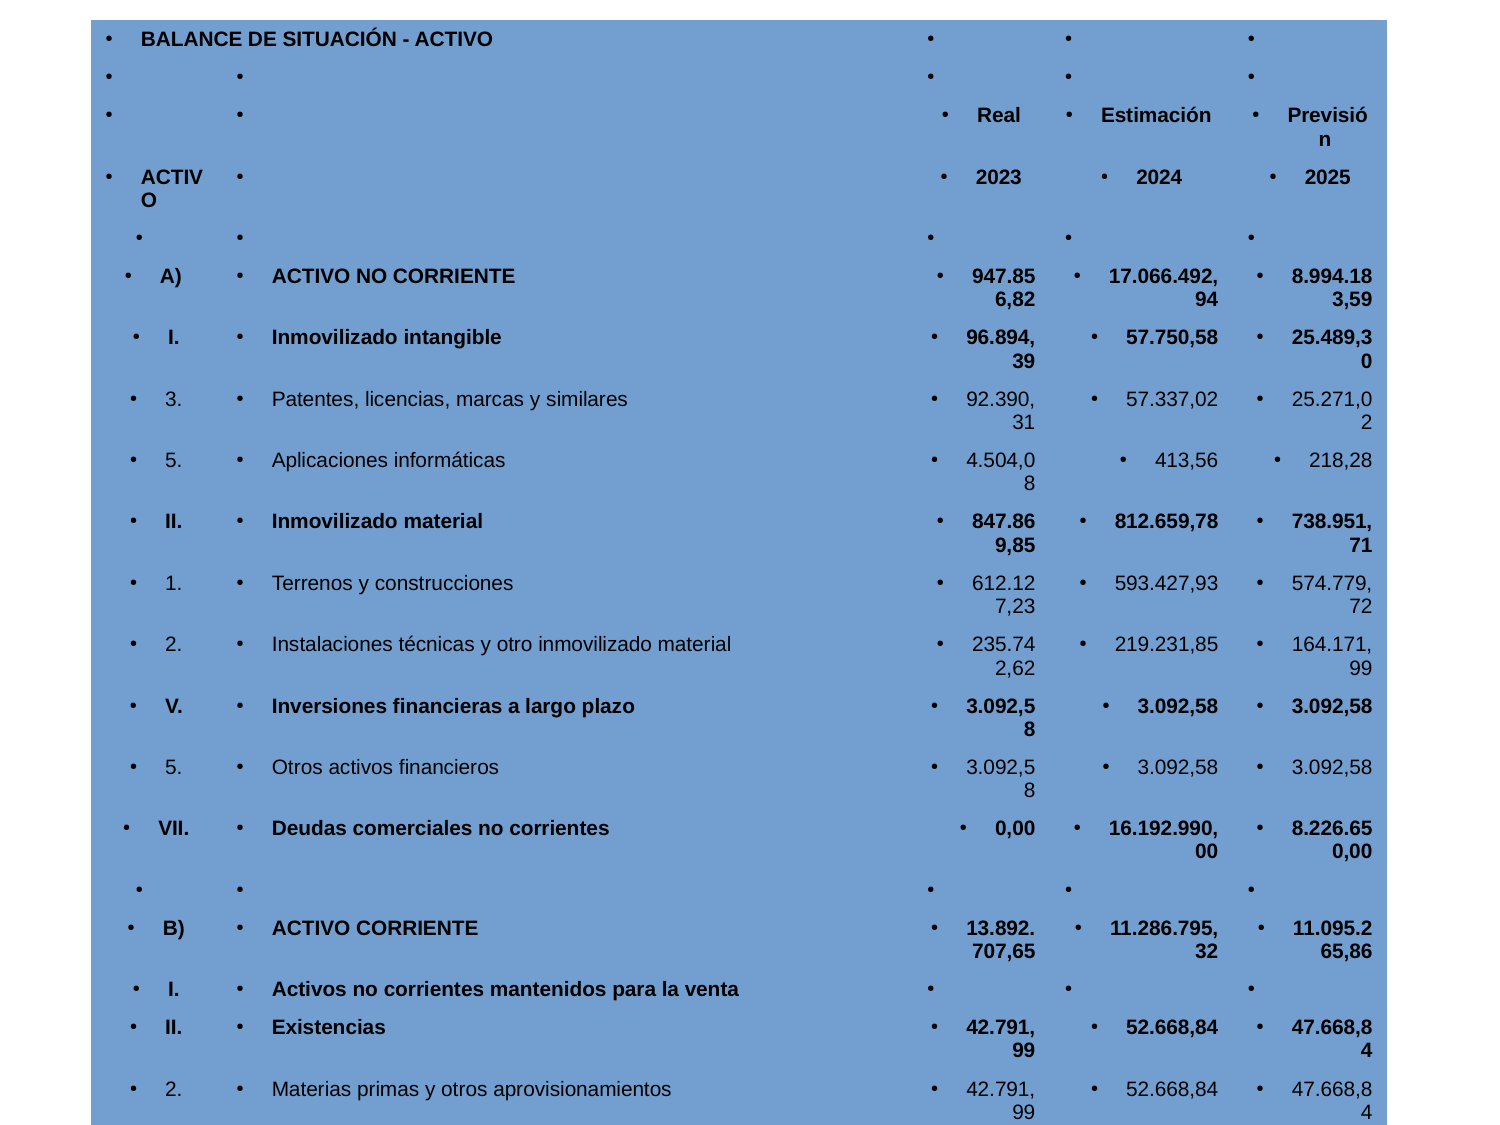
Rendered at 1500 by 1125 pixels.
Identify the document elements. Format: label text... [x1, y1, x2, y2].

table_cell ACTIVO CORRIENTE [222, 909, 912, 970]
table_cell 235.742,62 [912, 626, 1050, 687]
table_header BALANCE DE SITUACIÓN - ACTIVO [91, 20, 912, 58]
table_cell [1233, 970, 1387, 1008]
table_cell Patentes, licencias, marcas y similares [222, 380, 912, 441]
table_cell [91, 871, 222, 909]
table_cell 3.092,58 [1233, 687, 1387, 748]
table_cell 25.489,30 [1233, 319, 1387, 380]
table_cell 574.779,72 [1233, 564, 1387, 626]
table_cell Inversiones financieras a largo plazo [222, 687, 912, 748]
table_cell 3.092,58 [1233, 748, 1387, 810]
table_cell 2. [91, 1070, 222, 1125]
table_header [1050, 20, 1233, 58]
table_cell 1. [91, 564, 222, 626]
table_cell Previsión [1233, 97, 1387, 158]
table_cell 593.427,93 [1050, 564, 1233, 626]
table_cell I. [91, 970, 222, 1008]
table_cell [1233, 219, 1387, 257]
table_cell 47.668,84 [1233, 1008, 1387, 1070]
table_cell 219.231,85 [1050, 626, 1233, 687]
table_cell [912, 58, 1050, 97]
table_cell 3.092,58 [912, 748, 1050, 810]
table_cell [222, 871, 912, 909]
table_cell [91, 58, 222, 97]
table_cell Inmovilizado material [222, 503, 912, 564]
table_cell [912, 219, 1050, 257]
table_cell 13.892.707,65 [912, 909, 1050, 970]
table_cell II. [91, 503, 222, 564]
table_cell 5. [91, 748, 222, 810]
table_cell 52.668,84 [1050, 1008, 1233, 1070]
table_cell 3.092,58 [1050, 687, 1233, 748]
table_cell Estimación [1050, 97, 1233, 158]
table_cell 2024 [1050, 158, 1233, 219]
table_cell Deudas comerciales no corrientes [222, 810, 912, 871]
table_cell 2025 [1233, 158, 1387, 219]
table_header [912, 20, 1050, 58]
table_cell 42.791,99 [912, 1008, 1050, 1070]
table_cell [1050, 970, 1233, 1008]
table_cell Terrenos y construcciones [222, 564, 912, 626]
table_cell Aplicaciones informáticas [222, 441, 912, 503]
table_cell 8.994.183,59 [1233, 257, 1387, 319]
table_cell VII. [91, 810, 222, 871]
table_cell 738.951,71 [1233, 503, 1387, 564]
table_cell A) [91, 257, 222, 319]
table_cell 42.791,99 [912, 1070, 1050, 1125]
table_cell II. [91, 1008, 222, 1070]
table_cell [912, 871, 1050, 909]
table_cell 413,56 [1050, 441, 1233, 503]
table_cell ACTIVO [91, 158, 222, 219]
table_cell Activos no corrientes mantenidos para la venta [222, 970, 912, 1008]
table_cell 218,28 [1233, 441, 1387, 503]
table_cell [222, 158, 912, 219]
table_cell [222, 97, 912, 158]
table_cell [91, 219, 222, 257]
table_cell [222, 219, 912, 257]
table_cell [1050, 219, 1233, 257]
table_cell 3. [91, 380, 222, 441]
table_cell 47.668,84 [1233, 1070, 1387, 1125]
table_cell 11.095.265,86 [1233, 909, 1387, 970]
table_cell [1233, 58, 1387, 97]
table_cell 4.504,08 [912, 441, 1050, 503]
table_header [1233, 20, 1387, 58]
table_cell 164.171,99 [1233, 626, 1387, 687]
table_cell I. [91, 319, 222, 380]
table_cell 16.192.990,00 [1050, 810, 1233, 871]
table_cell 25.271,02 [1233, 380, 1387, 441]
table_cell B) [91, 909, 222, 970]
table_cell 812.659,78 [1050, 503, 1233, 564]
table_cell [1050, 58, 1233, 97]
table_cell 17.066.492,94 [1050, 257, 1233, 319]
table_cell 8.226.650,00 [1233, 810, 1387, 871]
table_cell 947.856,82 [912, 257, 1050, 319]
table_cell 52.668,84 [1050, 1070, 1233, 1125]
table_cell 57.750,58 [1050, 319, 1233, 380]
table_cell V. [91, 687, 222, 748]
table_cell [1050, 871, 1233, 909]
table_cell 3.092,58 [912, 687, 1050, 748]
table_cell 57.337,02 [1050, 380, 1233, 441]
table_cell Existencias [222, 1008, 912, 1070]
table_cell [91, 97, 222, 158]
table_cell Instalaciones técnicas y otro inmovilizado material [222, 626, 912, 687]
table_cell 2023 [912, 158, 1050, 219]
table_cell [1233, 871, 1387, 909]
table_cell ACTIVO NO CORRIENTE [222, 257, 912, 319]
table_cell 5. [91, 441, 222, 503]
table_cell Real [912, 97, 1050, 158]
table_cell [912, 970, 1050, 1008]
table_cell 847.869,85 [912, 503, 1050, 564]
table_cell Materias primas y otros aprovisionamientos [222, 1070, 912, 1125]
table_cell 92.390,31 [912, 380, 1050, 441]
table_cell 96.894,39 [912, 319, 1050, 380]
table_cell 0,00 [912, 810, 1050, 871]
table_cell Otros activos financieros [222, 748, 912, 810]
table_cell 612.127,23 [912, 564, 1050, 626]
table_cell [222, 58, 912, 97]
table_cell 3.092,58 [1050, 748, 1233, 810]
table_cell 11.286.795,32 [1050, 909, 1233, 970]
table_cell 2. [91, 626, 222, 687]
table_cell Inmovilizado intangible [222, 319, 912, 380]
